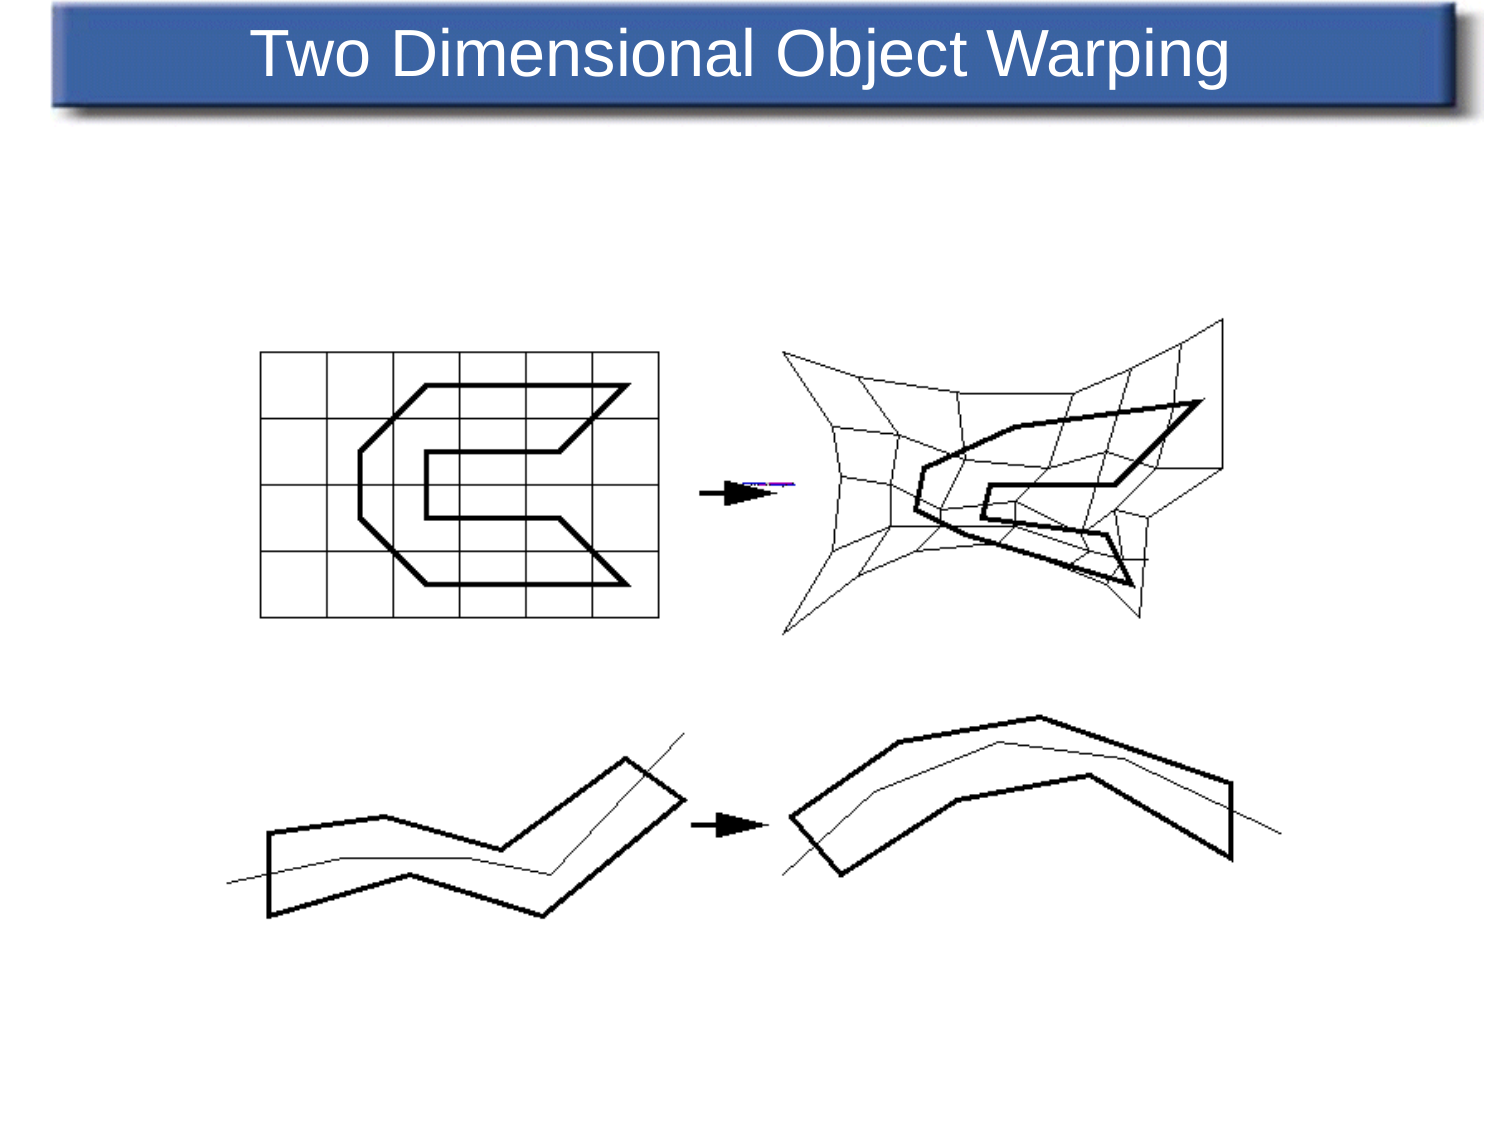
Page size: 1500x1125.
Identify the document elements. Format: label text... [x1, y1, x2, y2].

picture [212, 287, 1300, 944]
title Two Dimensional Object Warping [75, 0, 1426, 100]
picture [50, 0, 1484, 127]
